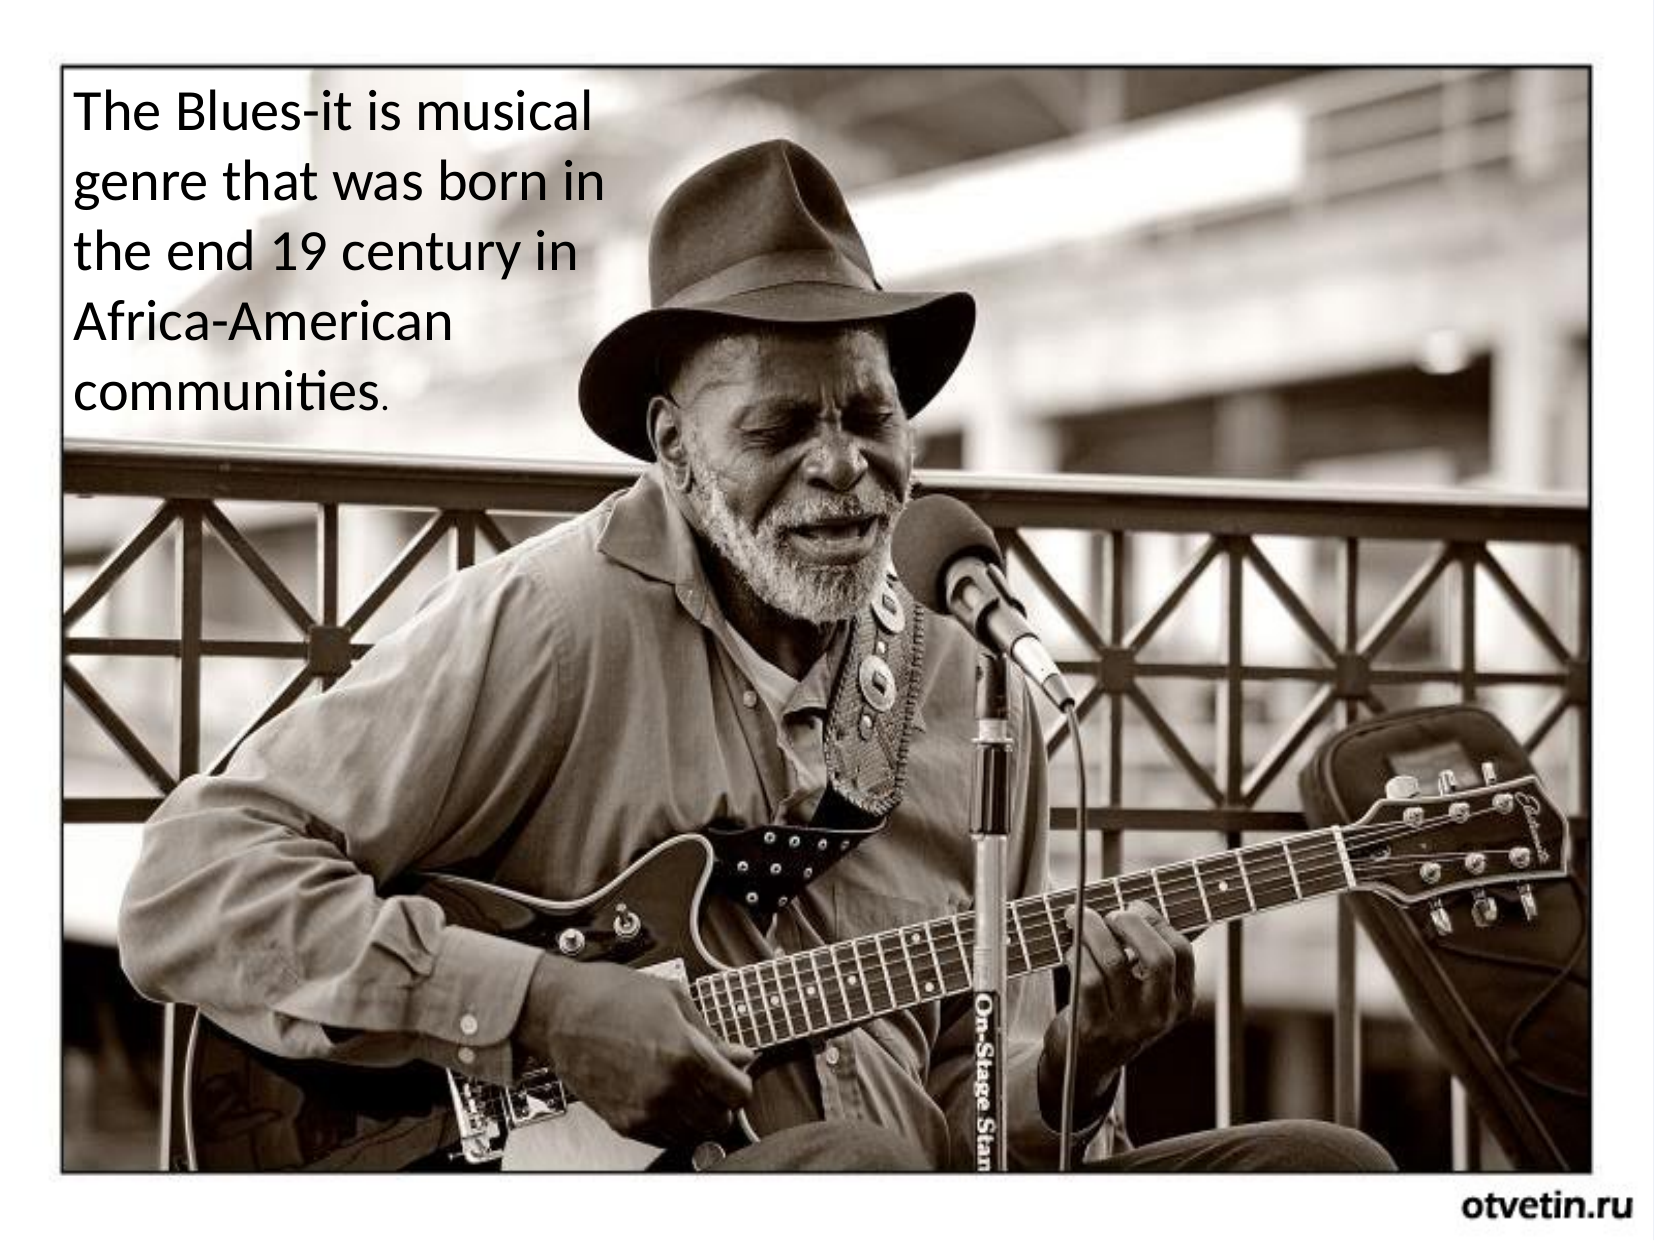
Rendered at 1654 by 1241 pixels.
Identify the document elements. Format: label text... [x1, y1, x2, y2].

text_box [82, 59, 1512, 547]
text_box The Blues-it is musical genre that was born in the end 19 century in Africa-American communities. [58, 64, 625, 434]
picture [0, 0, 1654, 1241]
